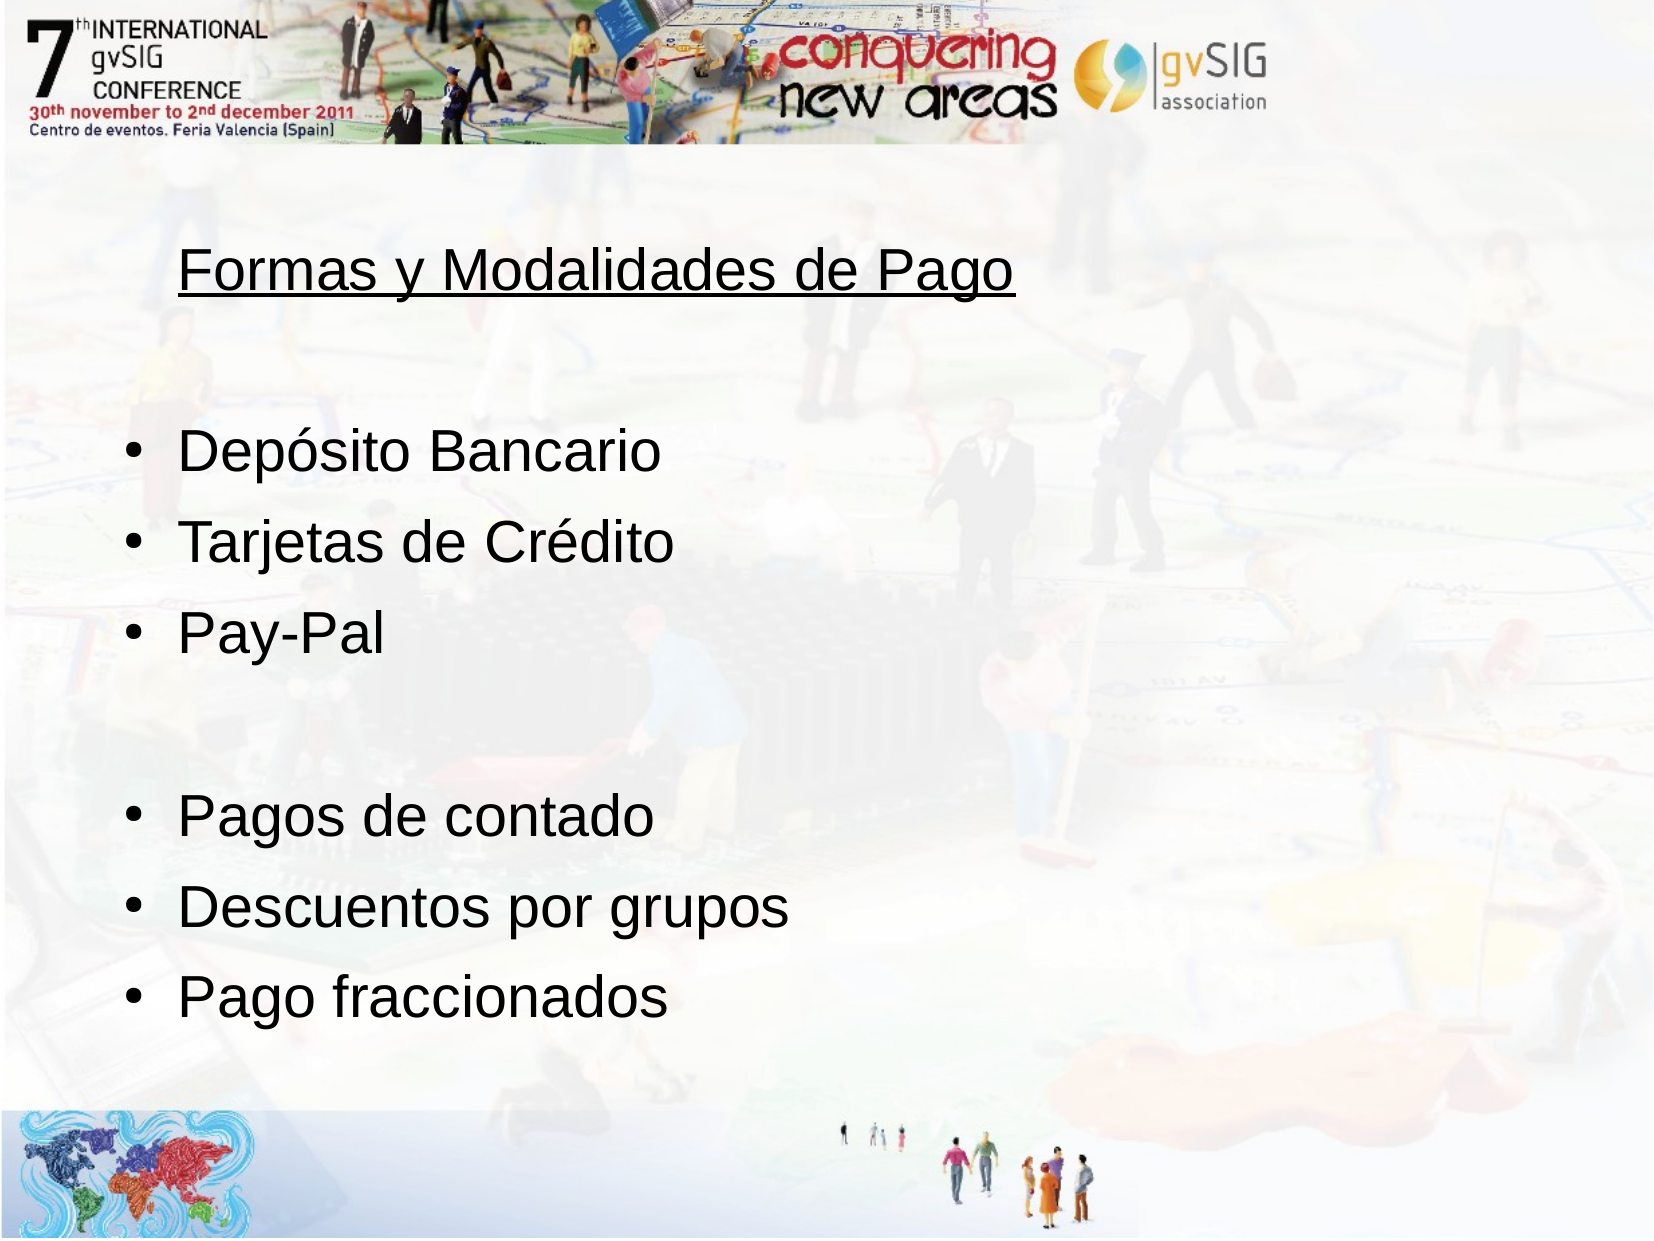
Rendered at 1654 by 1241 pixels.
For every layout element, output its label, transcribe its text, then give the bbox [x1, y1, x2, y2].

list Formas y Modalidades de Pago Depósito Bancario Tarjetas de Crédito Pay-Pal Pagos de contado Descuentos por grupos Pago fraccionados [118, 236, 1518, 1034]
picture [1, 0, 1654, 1238]
